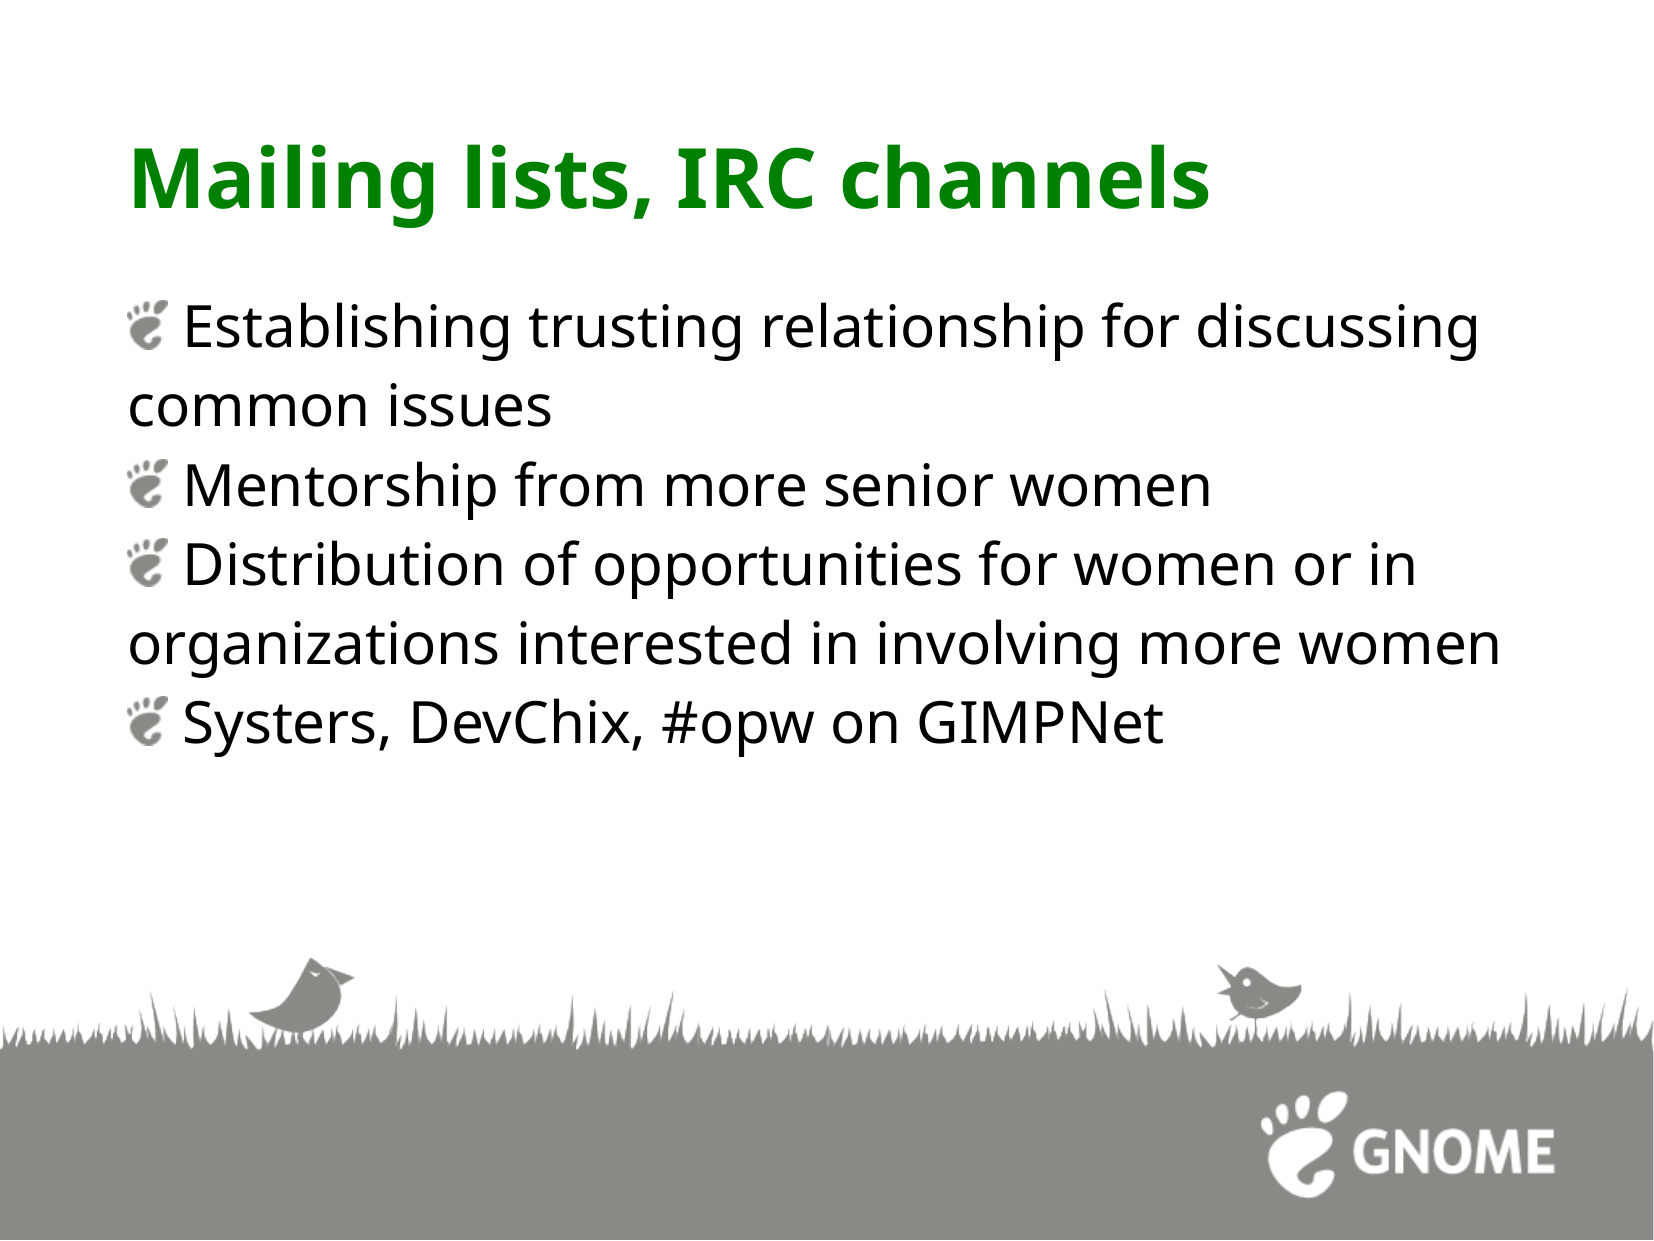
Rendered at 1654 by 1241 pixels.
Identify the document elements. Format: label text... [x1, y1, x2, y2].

text_box Establishing trusting relationship for discussing common issues Mentorship from more senior women Distribution of opportunities for women or in organizations interested in involving more women Systers, DevChix, #opw on GIMPNet [112, 277, 1654, 764]
text_box Mailing lists, IRC channels [112, 112, 1654, 239]
picture [0, 0, 1654, 1241]
